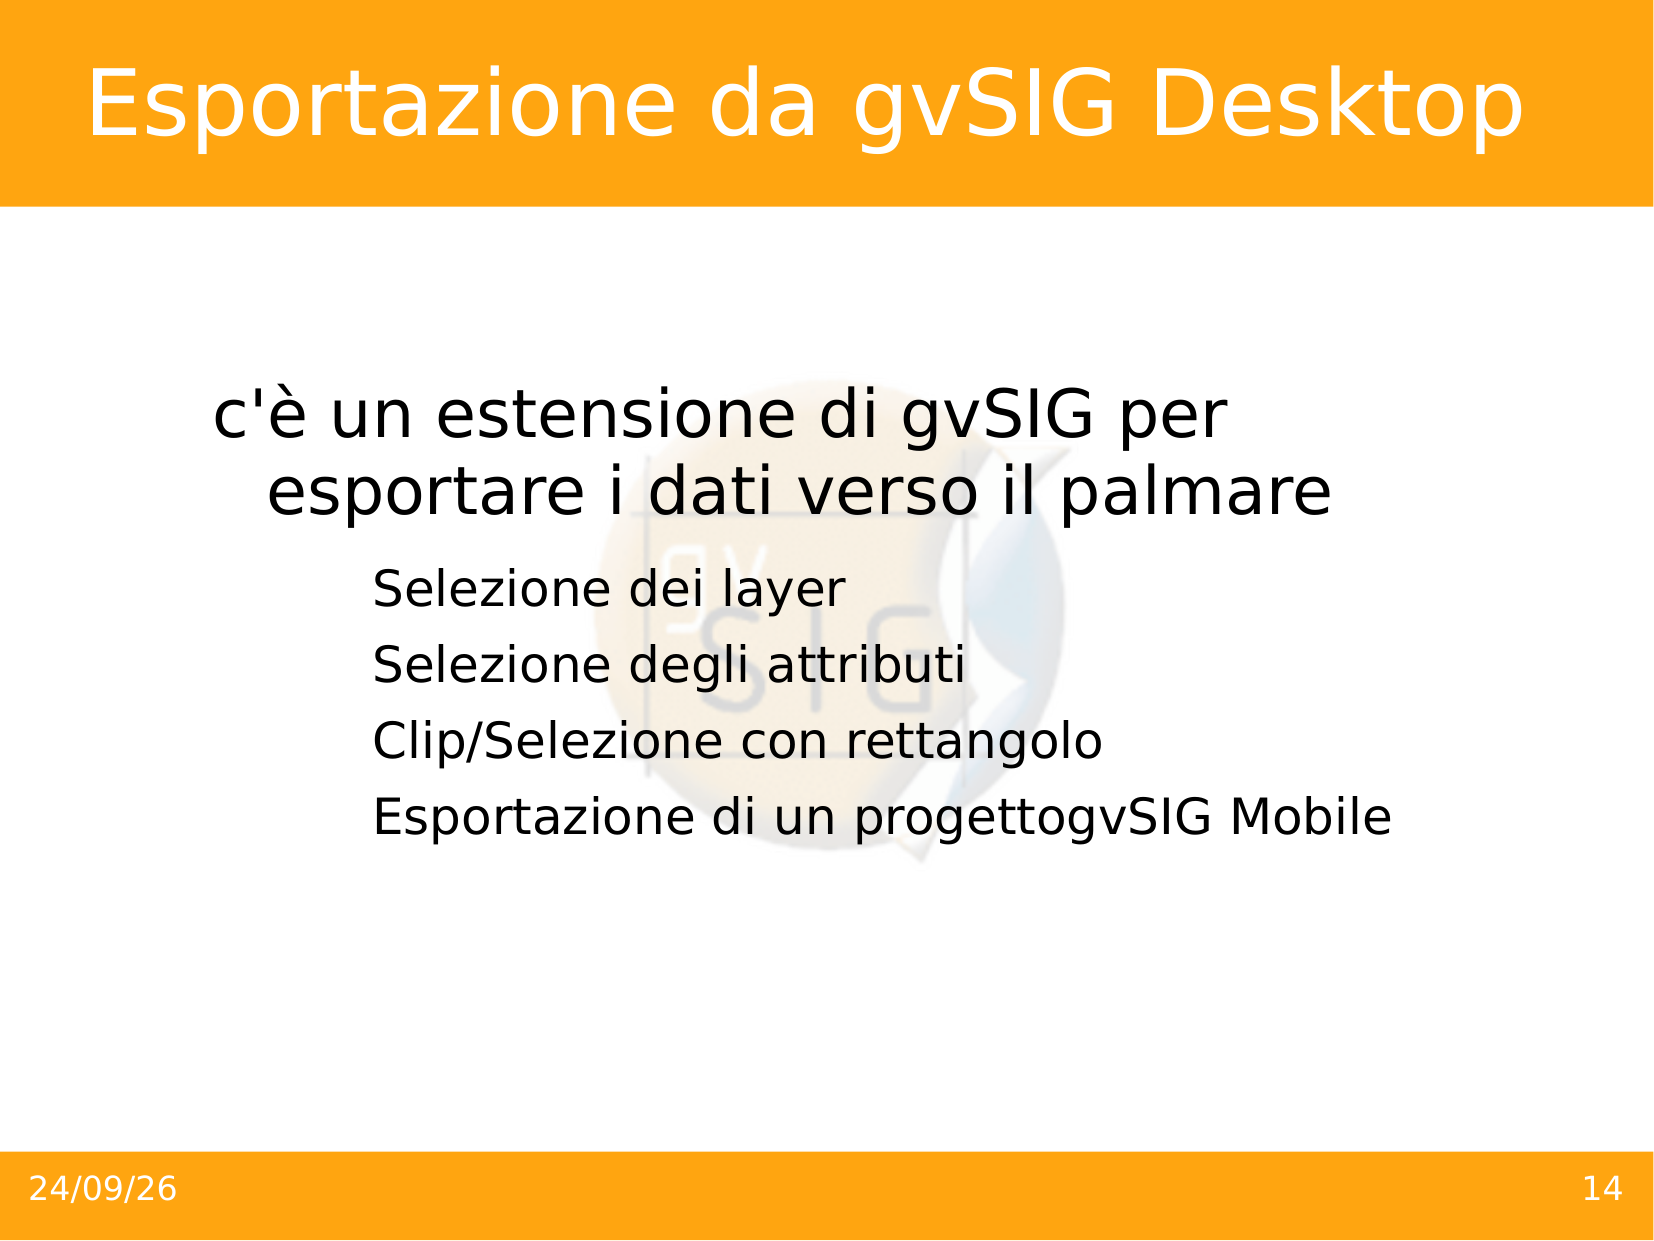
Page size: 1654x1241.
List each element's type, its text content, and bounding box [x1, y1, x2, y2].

list c'è un estensione di gvSIG per esportare i dati verso il palmare Selezione dei layer Selezione degli attributi Clip/Selezione con rettangolo Esportazione di un progettogvSIG Mobile [195, 375, 1563, 1241]
title Esportazione da gvSIG Desktop [84, 0, 1573, 207]
